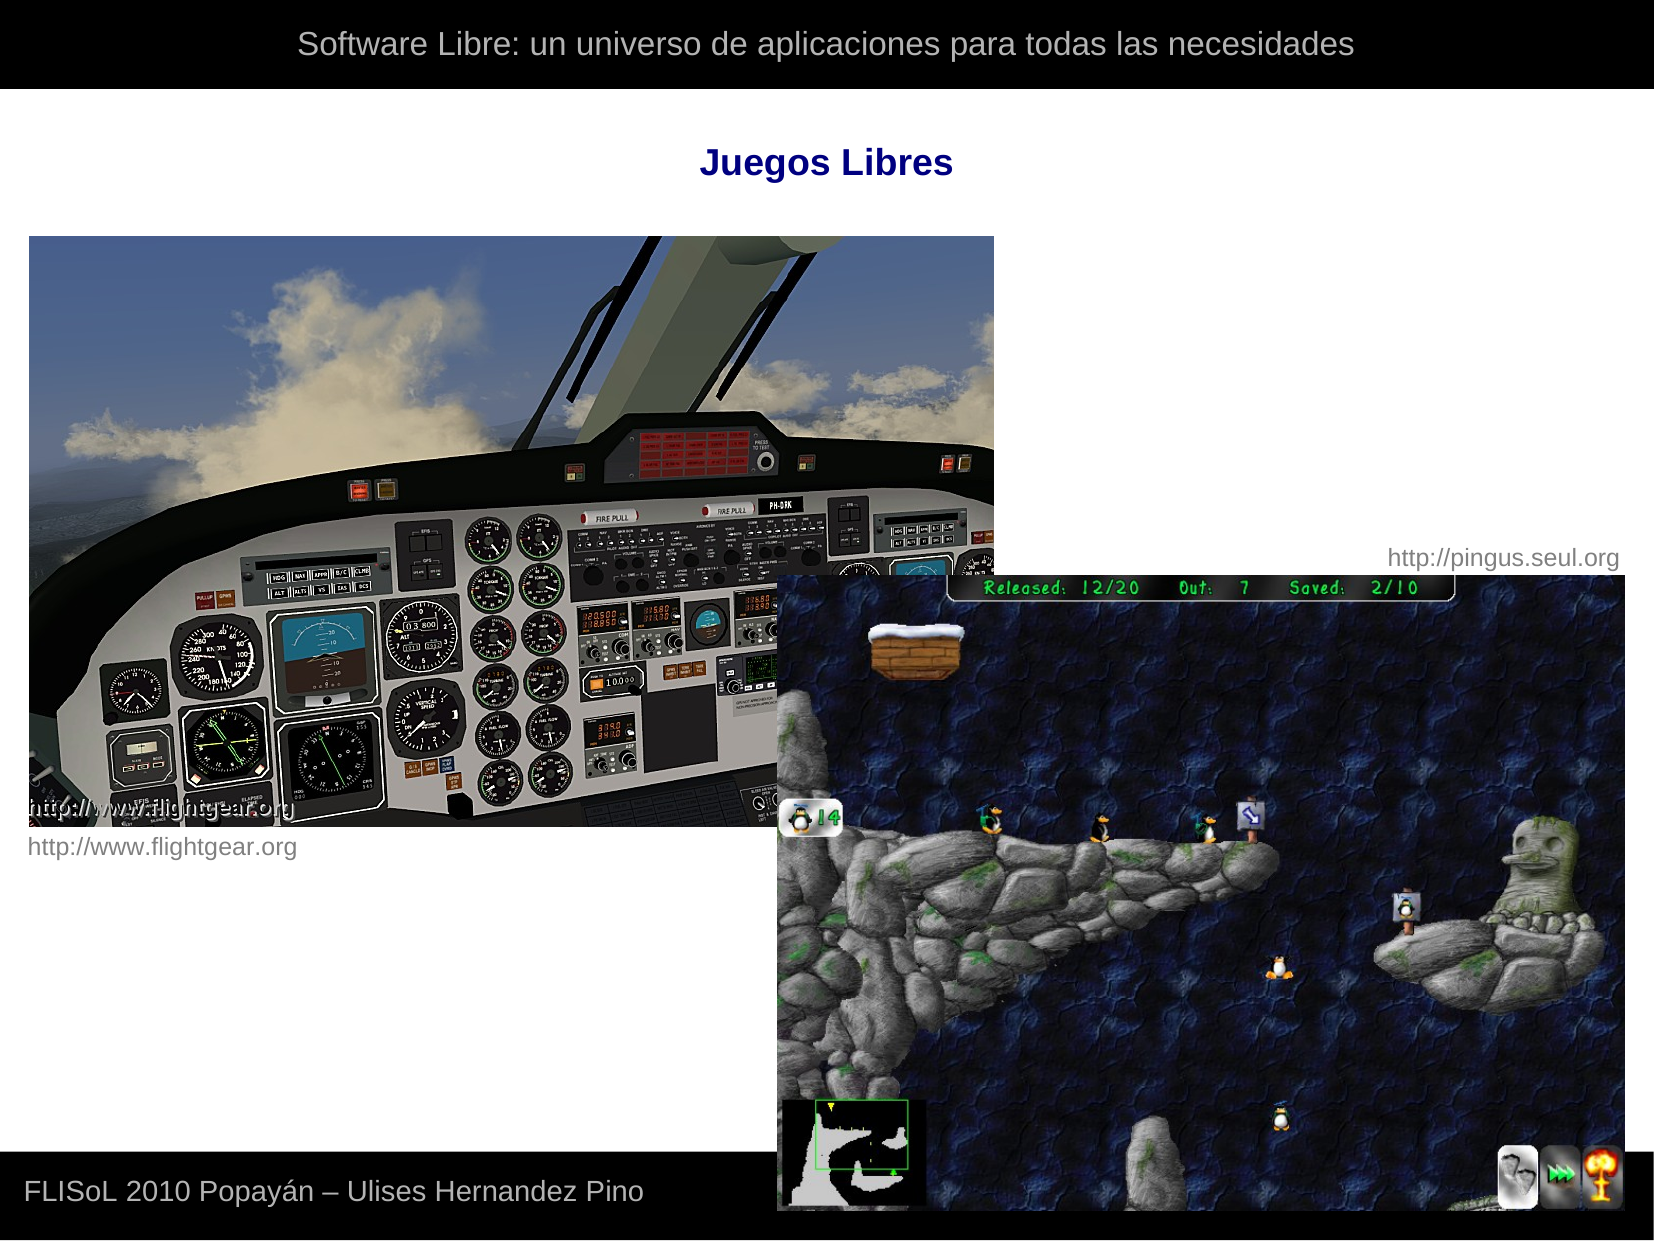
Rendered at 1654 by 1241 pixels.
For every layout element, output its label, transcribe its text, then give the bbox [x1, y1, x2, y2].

text_box http://www.flightgear.org [12, 825, 313, 869]
title Juegos Libres [82, 125, 1571, 200]
picture [29, 236, 1625, 1211]
text_box http://pingus.seul.org [1372, 535, 1636, 579]
